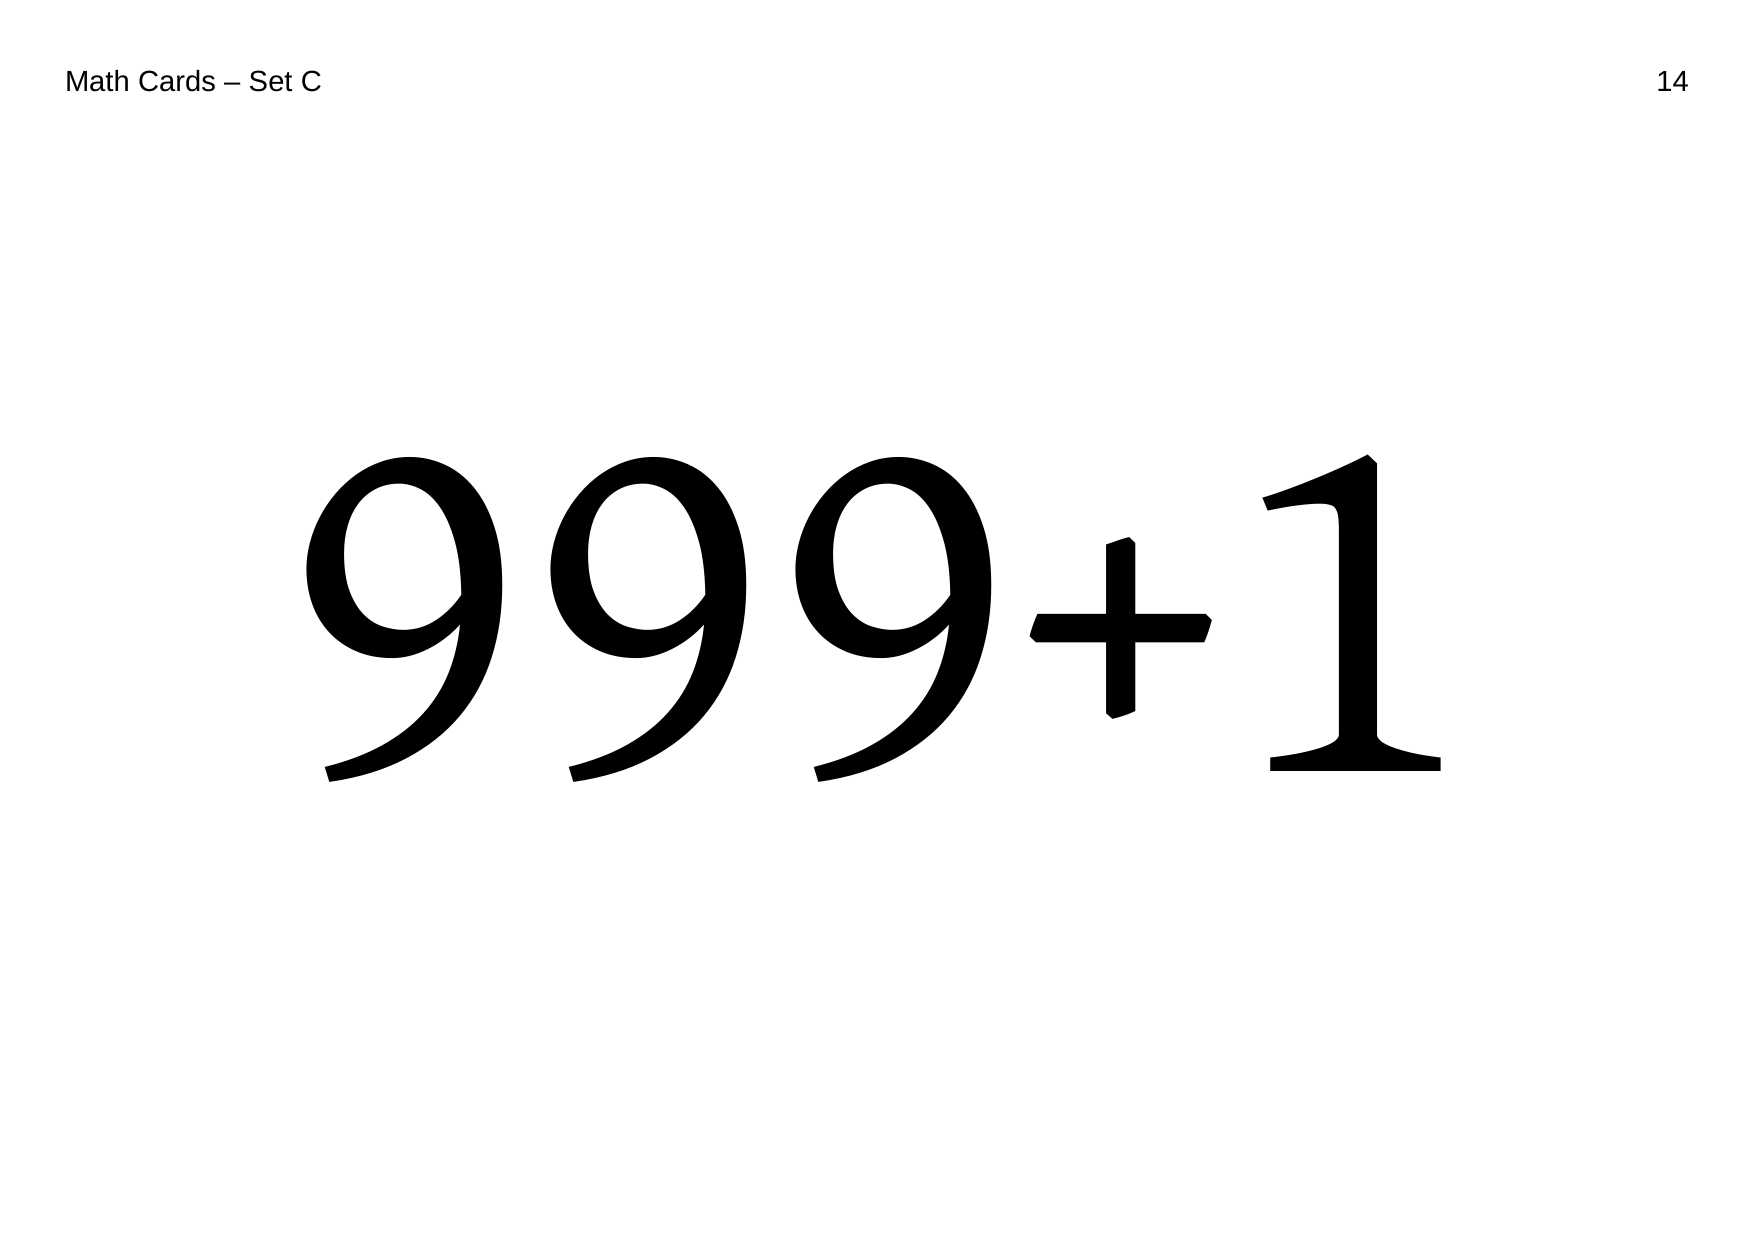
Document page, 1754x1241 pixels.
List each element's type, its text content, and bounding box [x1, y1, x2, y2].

text_box 14 [1650, 59, 1695, 104]
text_box 999+1 [275, 318, 1479, 922]
text_box Math Cards – Set C [59, 59, 329, 104]
